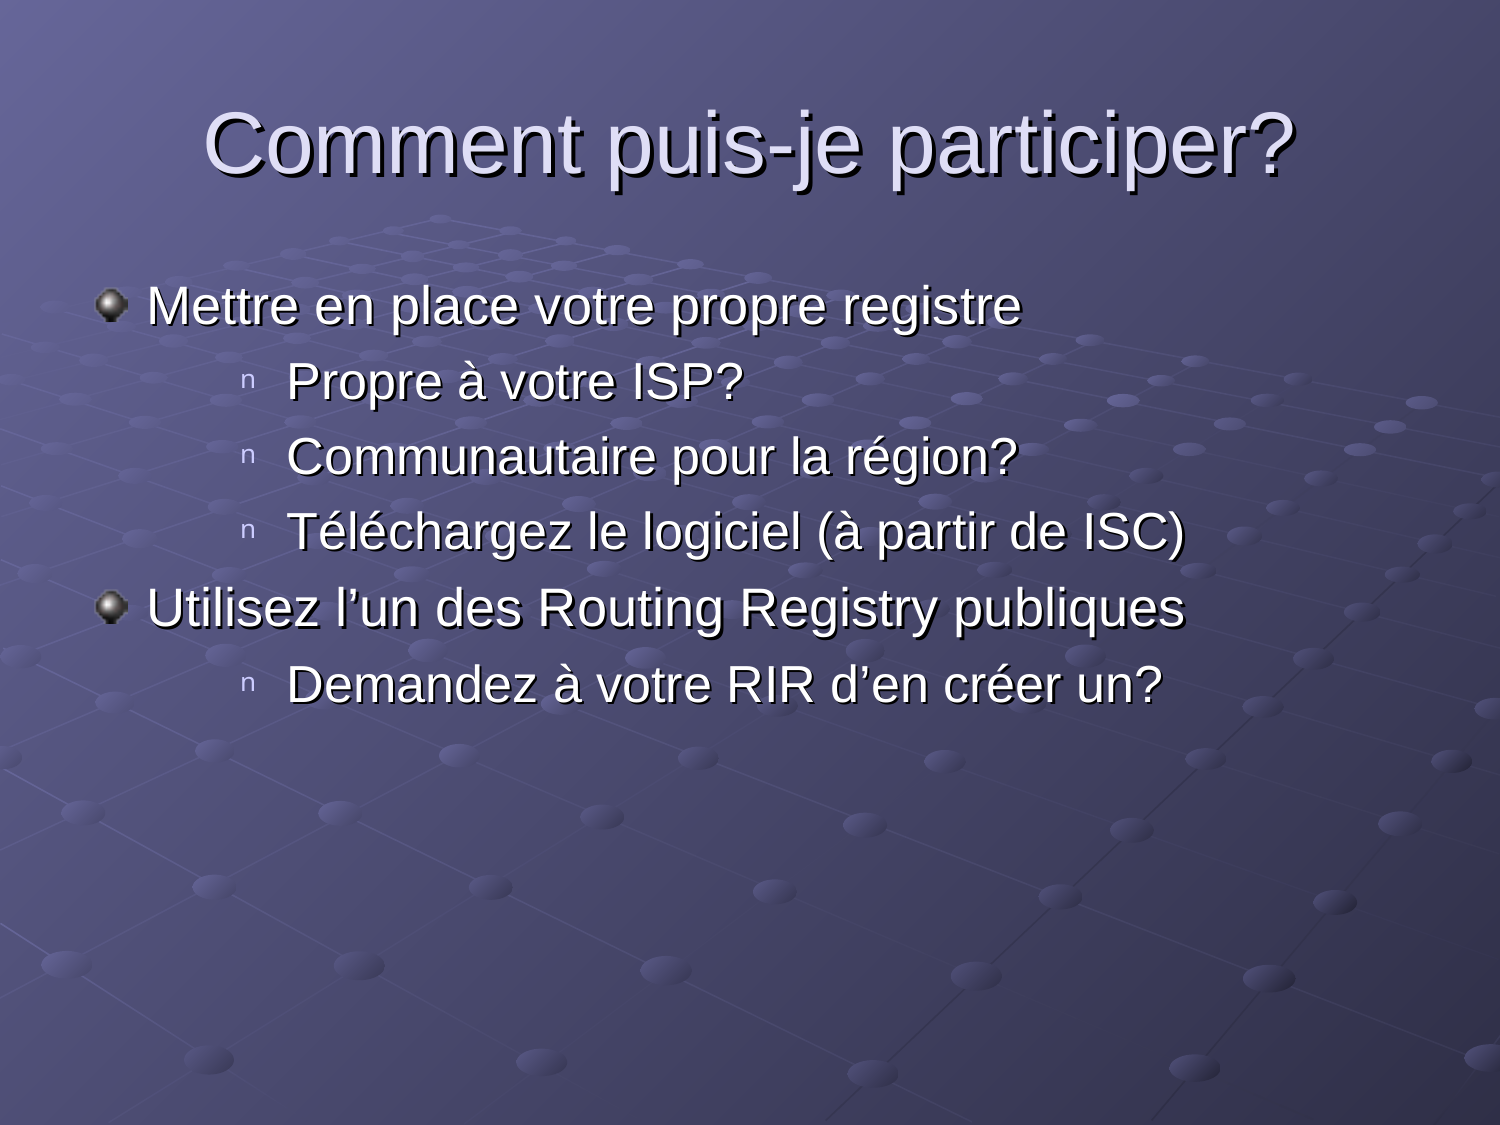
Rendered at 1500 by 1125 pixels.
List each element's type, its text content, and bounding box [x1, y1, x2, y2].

list Mettre en place votre propre registre Propre à votre ISP? Communautaire pour la région? Téléchargez le logiciel (à partir de ISC) Utilisez l’un des Routing Registry publiques Demandez à votre RIR d’en créer un? [75, 262, 1426, 1007]
title Comment puis-je participer? [75, 45, 1426, 233]
